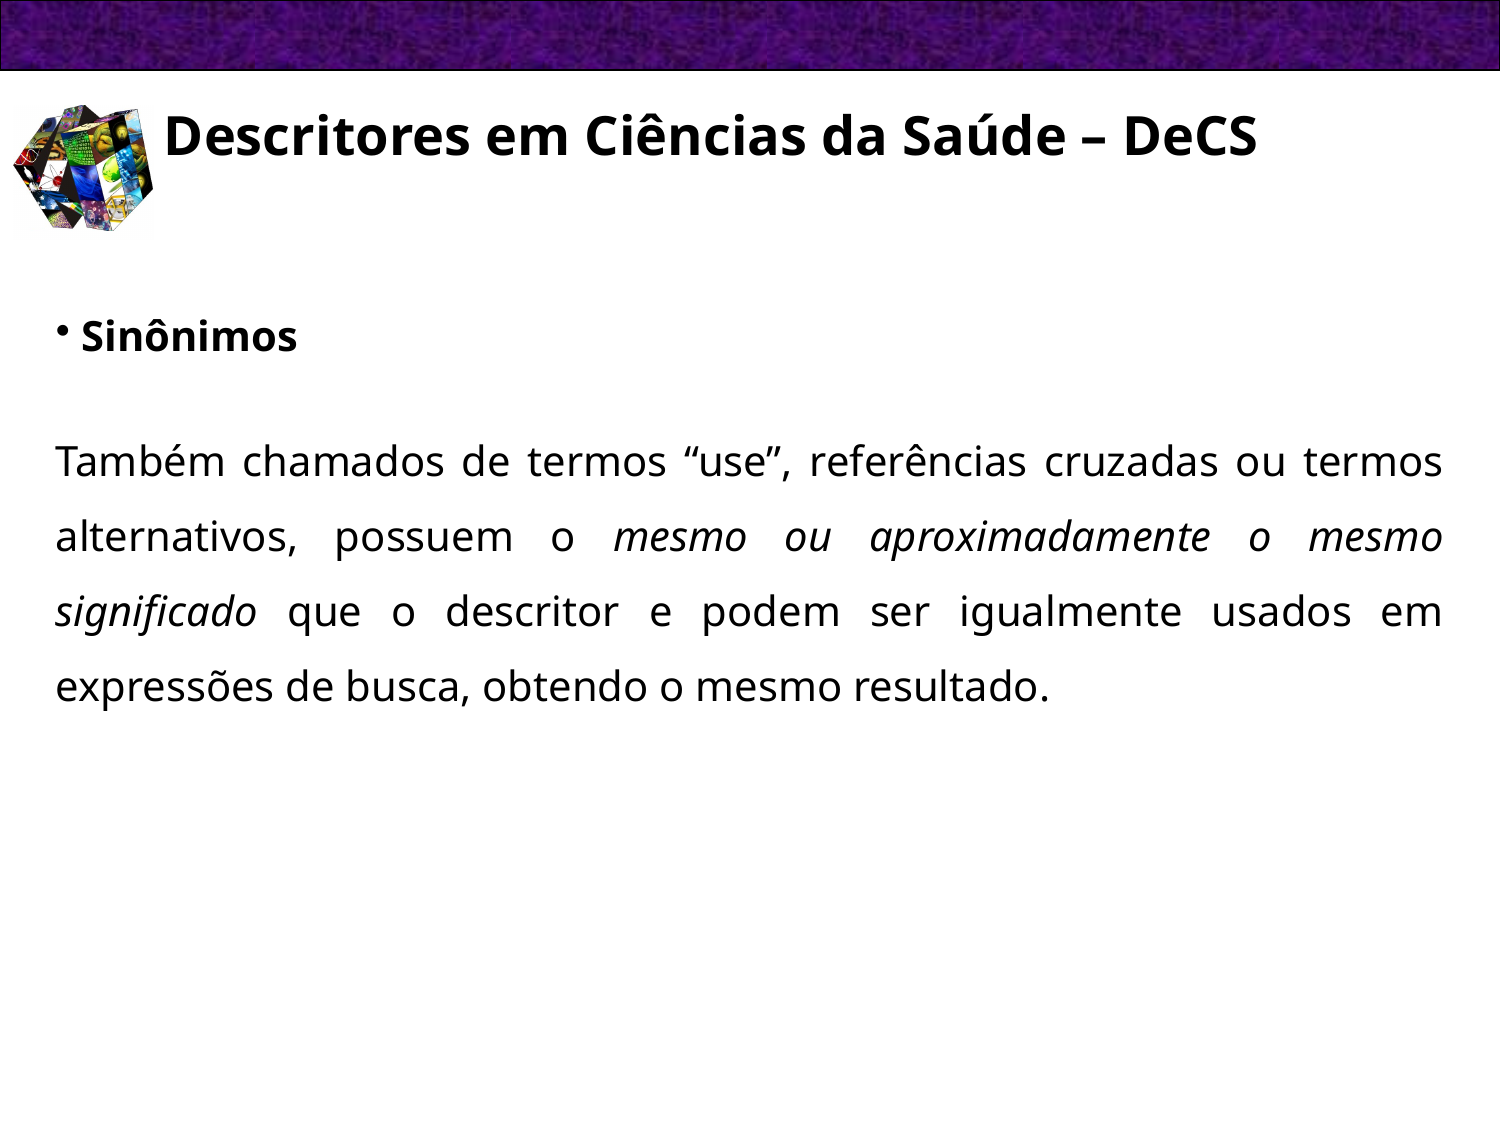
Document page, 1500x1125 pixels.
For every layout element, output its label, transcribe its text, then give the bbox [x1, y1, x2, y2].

text_box Sinônimos Também chamados de termos “use”, referências cruzadas ou termos alternativos, possuem o mesmo ou aproximadamente o mesmo significado que o descritor e podem ser igualmente usados em expressões de busca, obtendo o mesmo resultado. [41, 302, 1459, 718]
text_box Descritores em Ciências da Saúde – DeCS [149, 93, 1484, 174]
picture [1, 1, 1499, 69]
